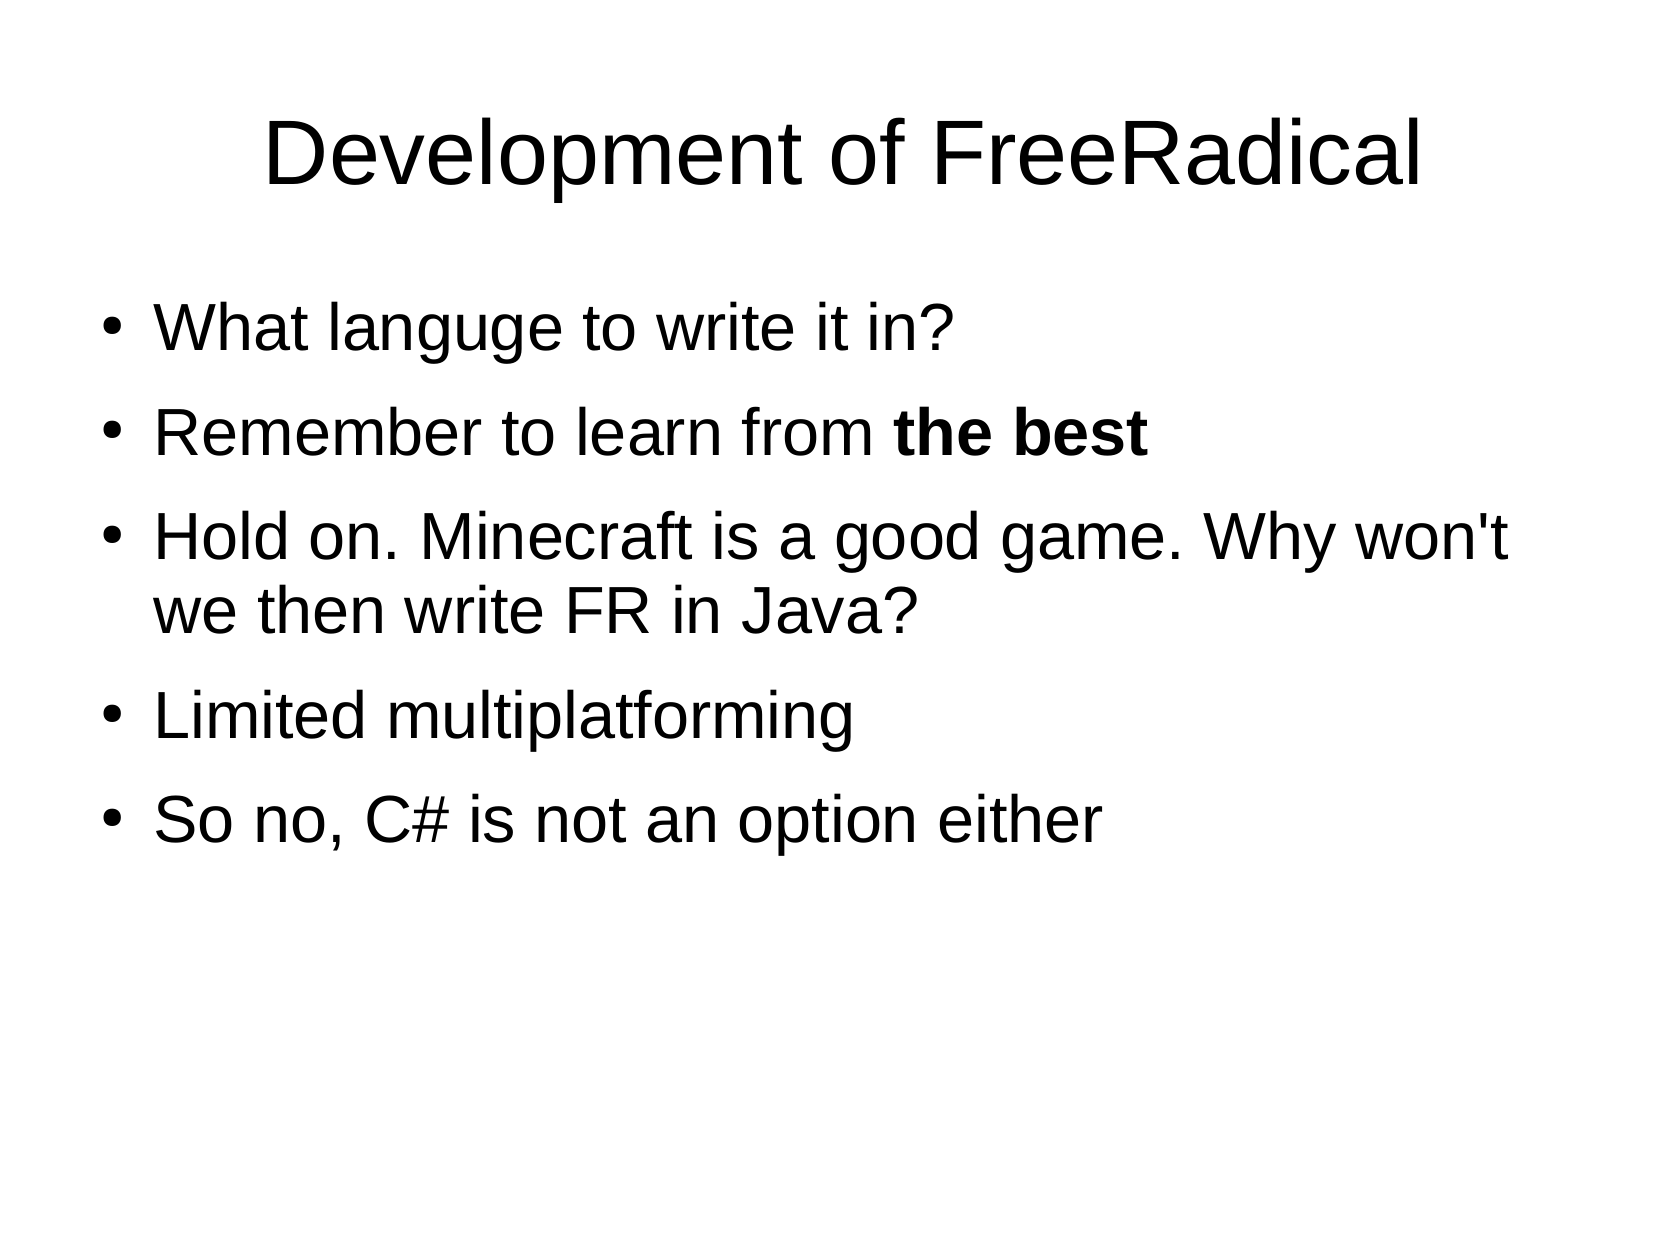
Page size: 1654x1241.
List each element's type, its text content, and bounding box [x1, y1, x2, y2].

list What languge to write it in? Remember to learn from the best Hold on. Minecraft is a good game. Why won't we then write FR in Java? Limited multiplatforming So no, C# is not an option either [82, 290, 1571, 1010]
title Development of FreeRadical [82, 49, 1571, 257]
